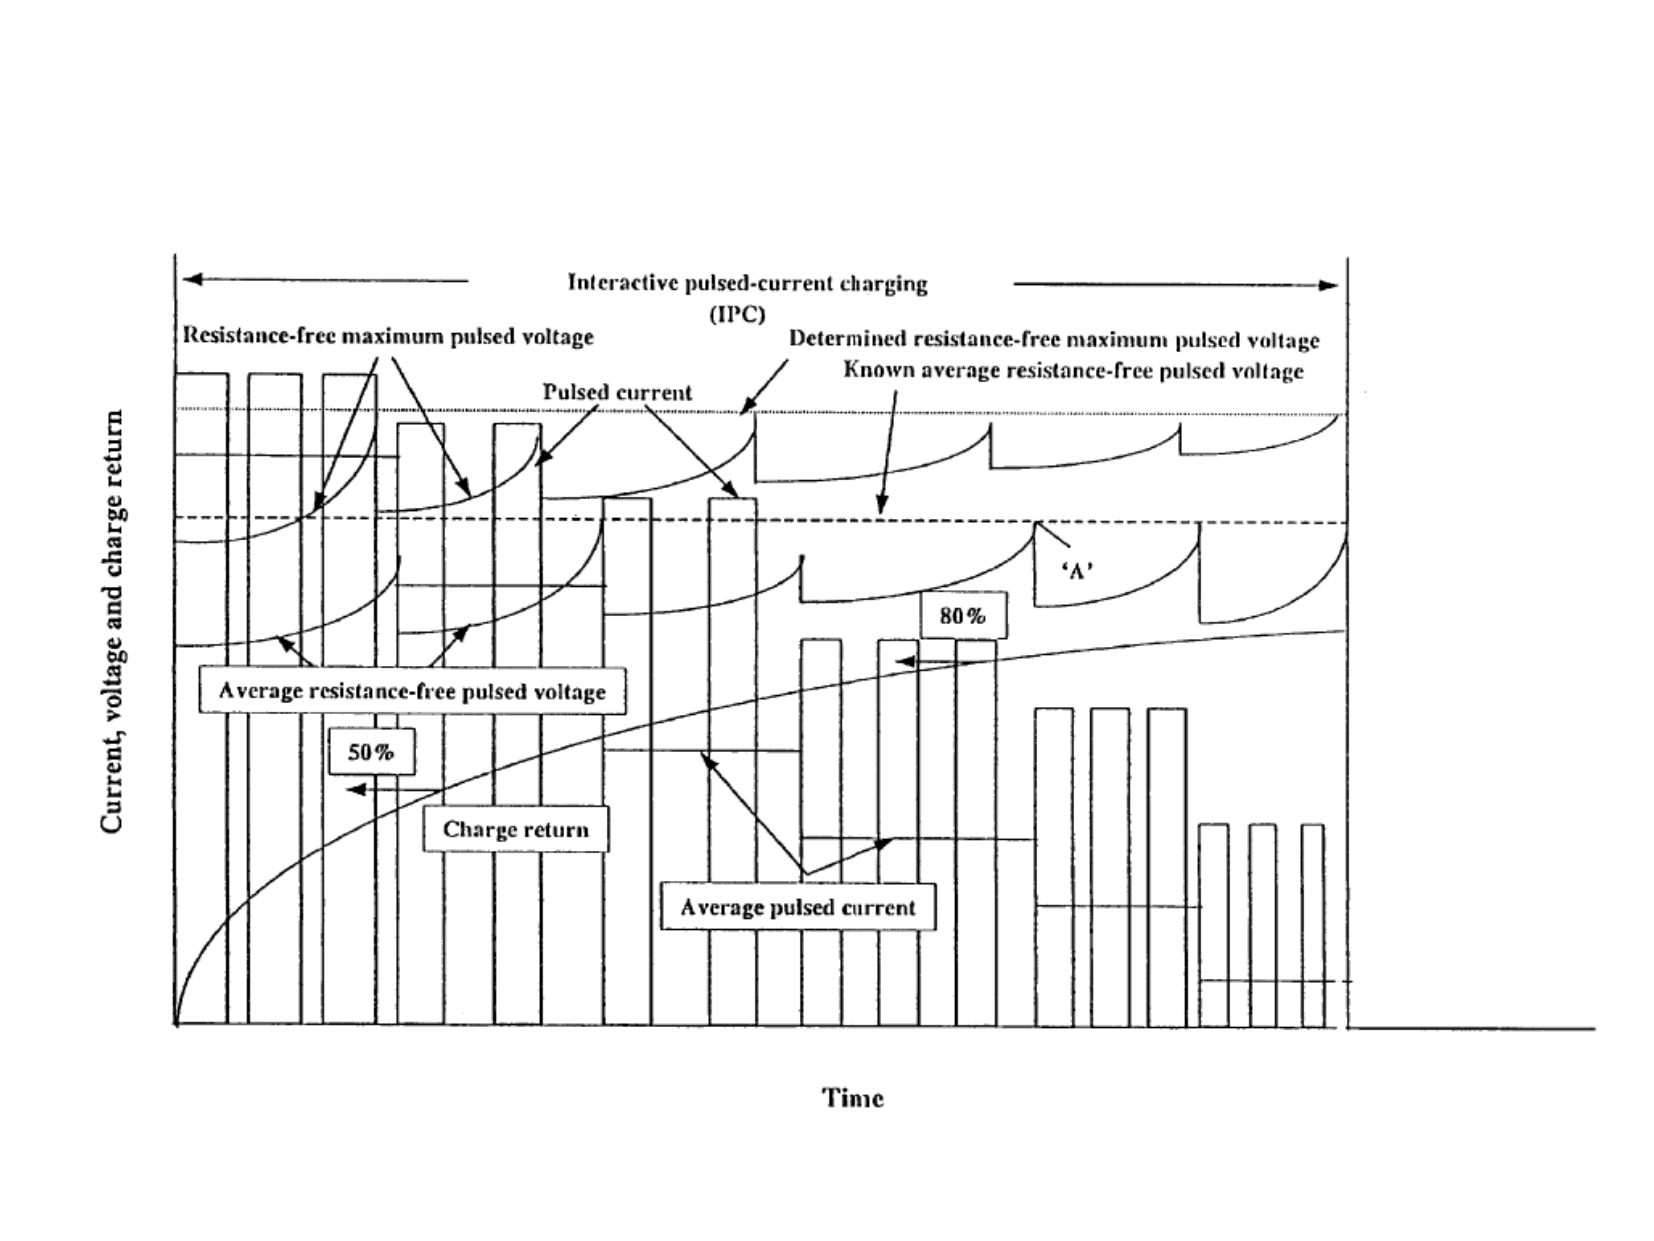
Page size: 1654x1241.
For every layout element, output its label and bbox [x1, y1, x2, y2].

picture [75, 224, 1613, 1126]
